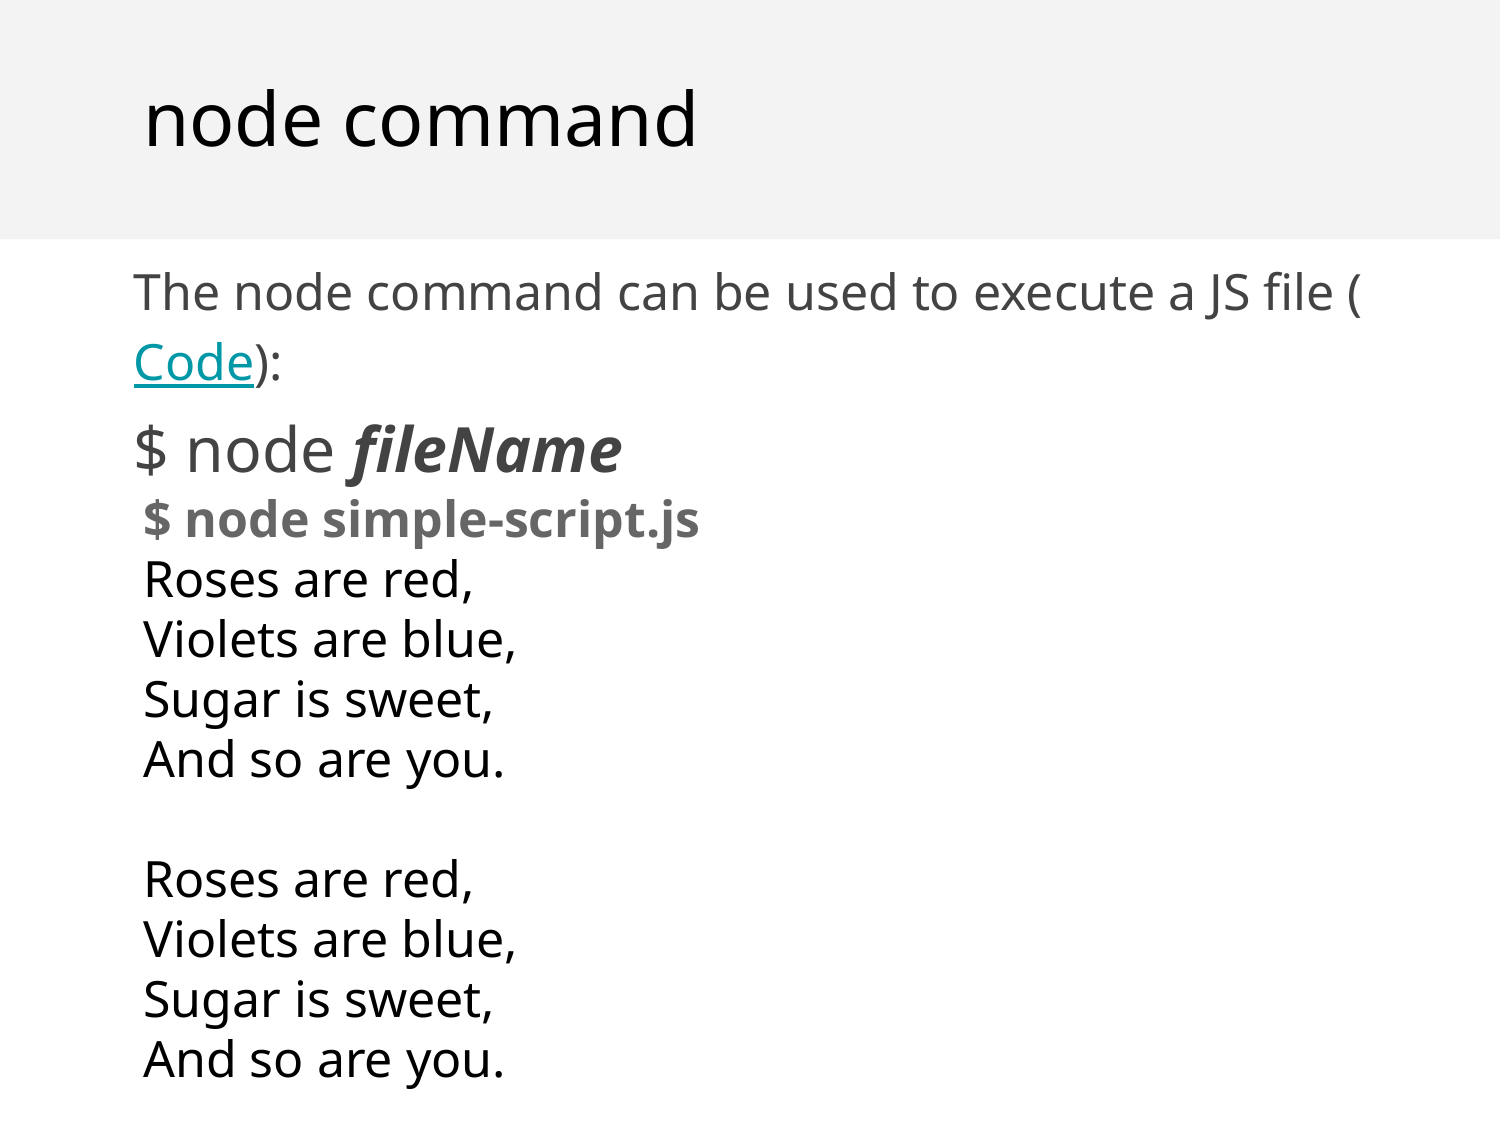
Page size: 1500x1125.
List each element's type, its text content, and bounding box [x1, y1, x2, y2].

list The node command can be used to execute a JS file (Code): $ node fileName [118, 236, 1406, 418]
title node command [128, 56, 1372, 183]
text_box $ node simple-script.js Roses are red, Violets are blue, Sugar is sweet, And so are you. Roses are red, Violets are blue, Sugar is sweet, And so are you. [128, 472, 1333, 1020]
